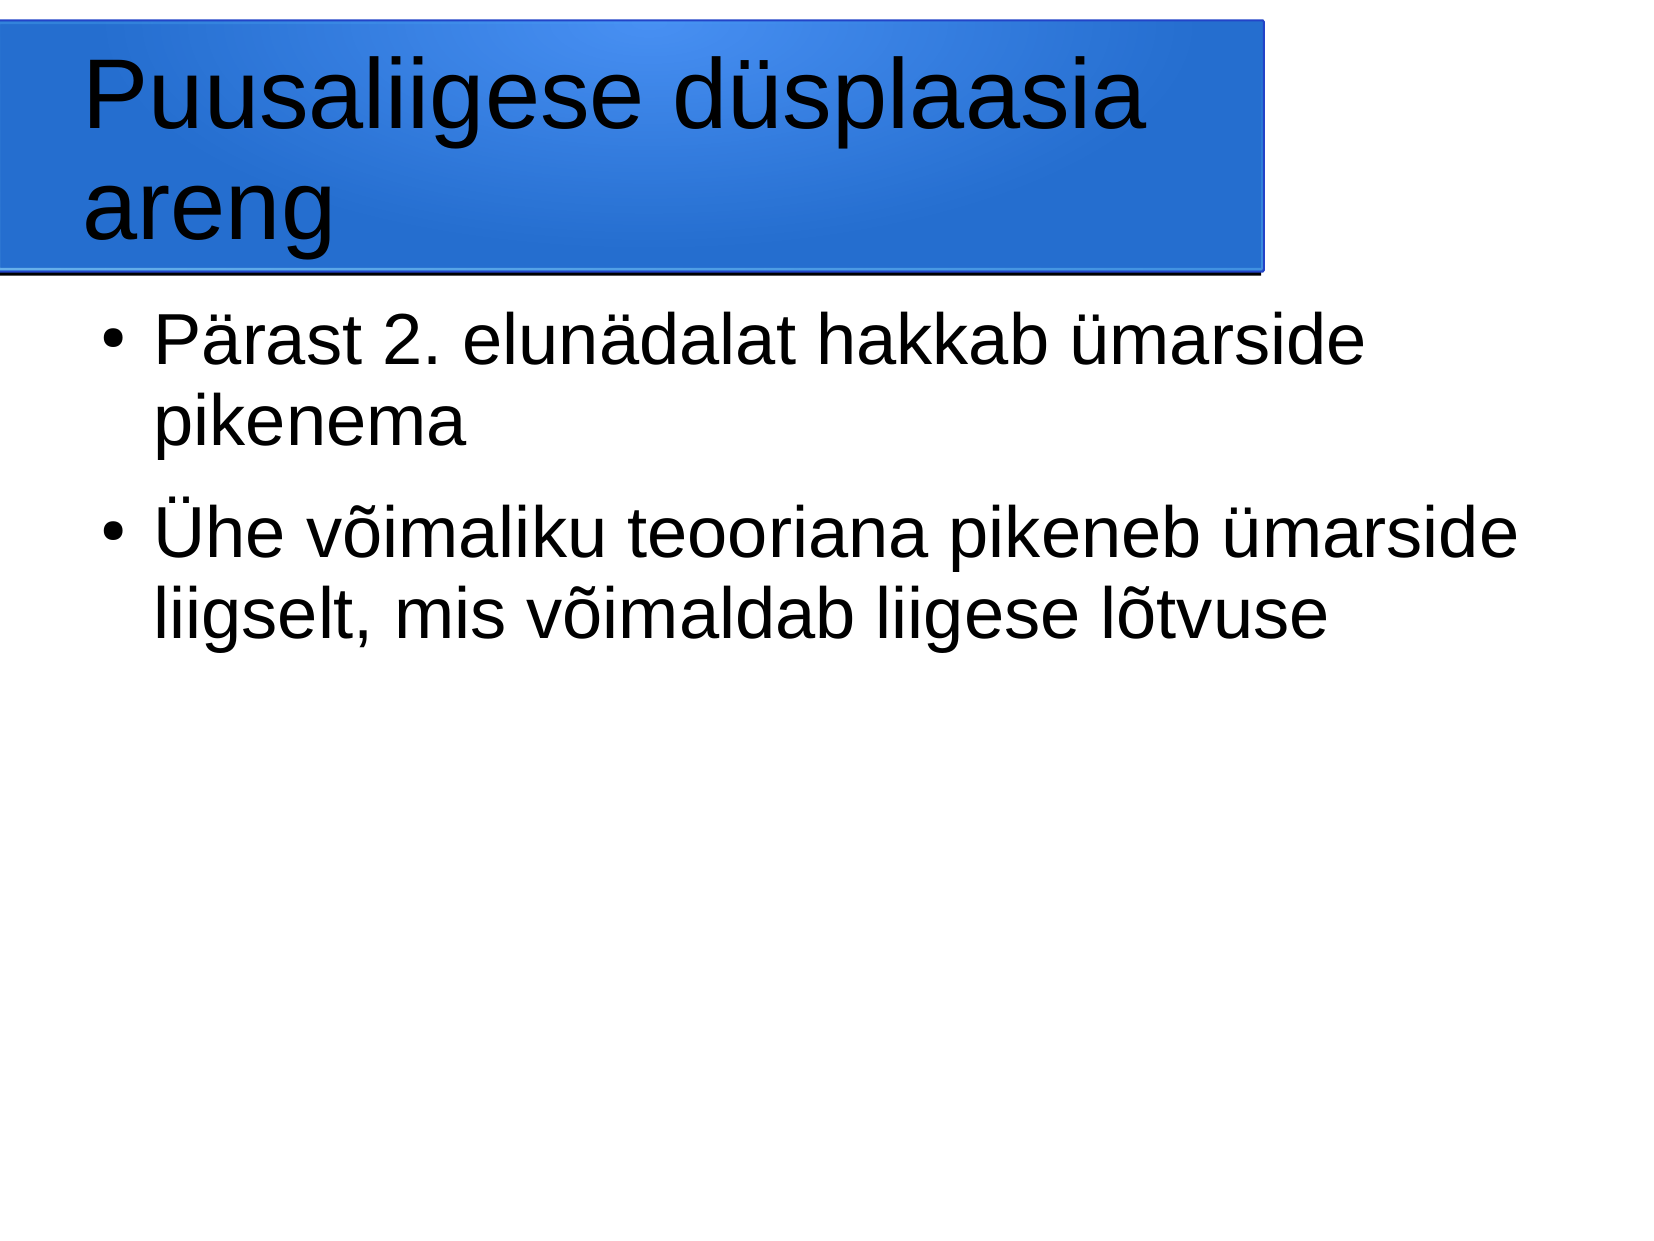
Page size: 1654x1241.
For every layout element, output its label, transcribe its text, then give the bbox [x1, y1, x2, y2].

title Puusaliigese düsplaasia areng [82, 38, 1235, 261]
list Pärast 2. elunädalat hakkab ümarside pikenema Ühe võimaliku teooriana pikeneb ümarside liigselt, mis võimaldab liigese lõtvuse [82, 299, 1571, 1019]
